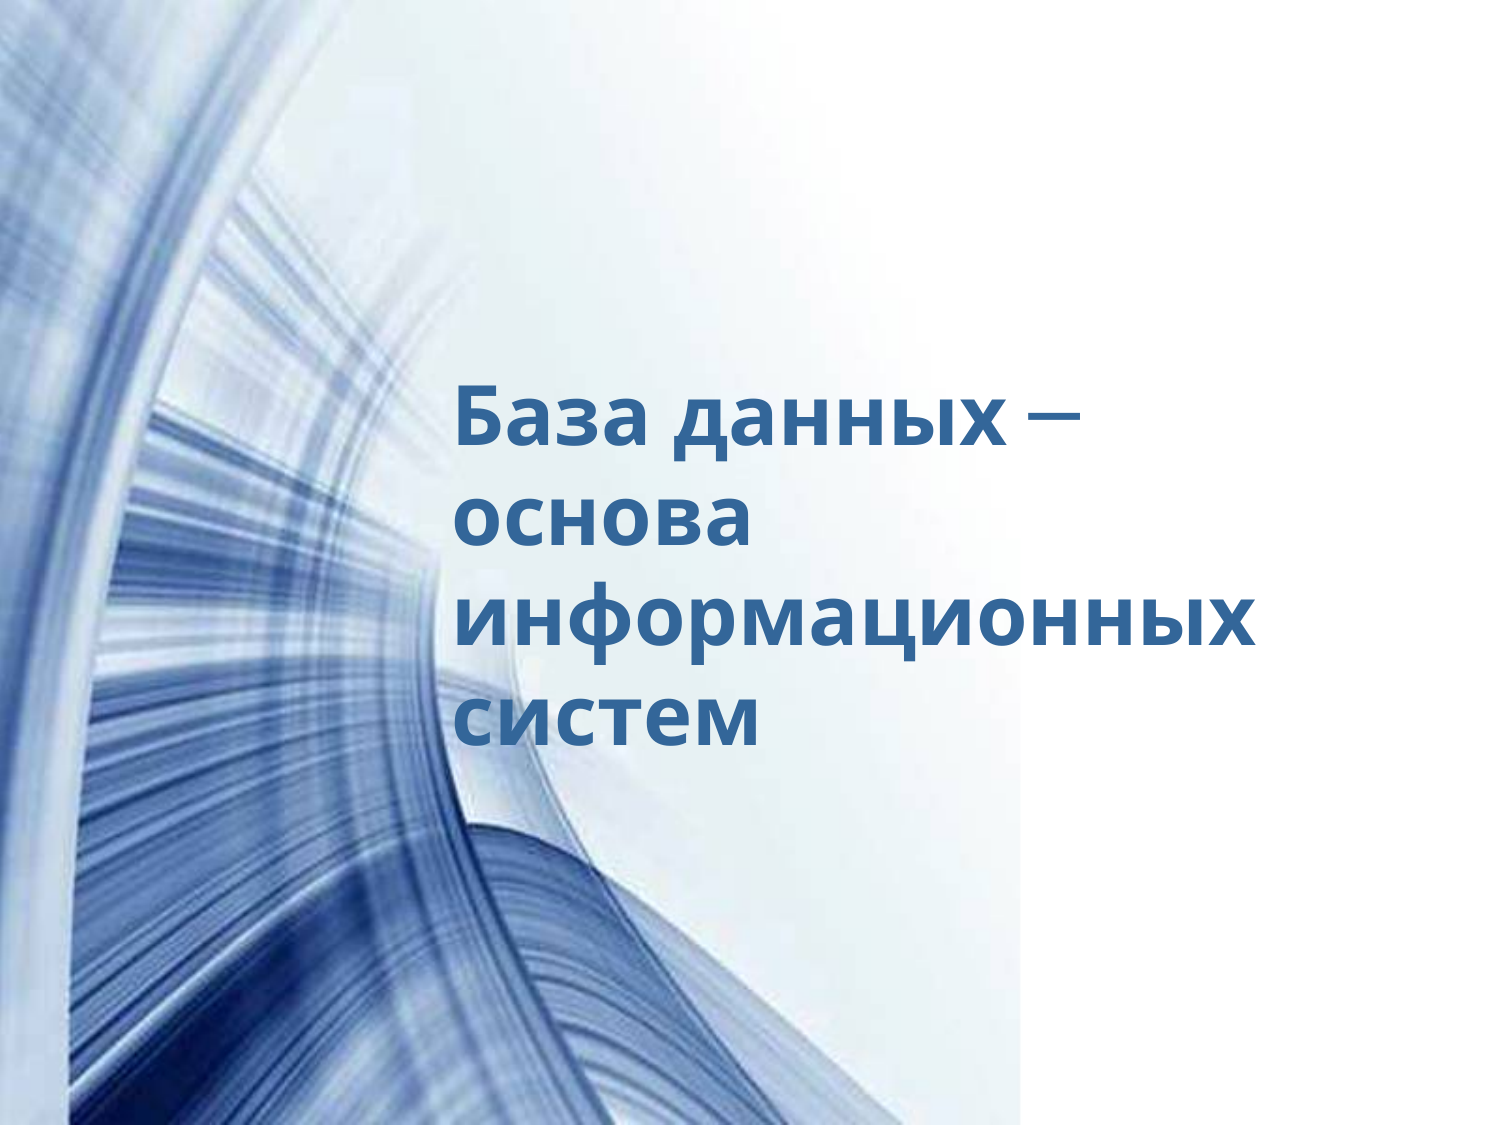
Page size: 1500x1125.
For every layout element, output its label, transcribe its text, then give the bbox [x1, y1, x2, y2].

picture [0, 0, 1500, 1125]
text_box База данных ─ основа информационных систем [437, 354, 1294, 770]
